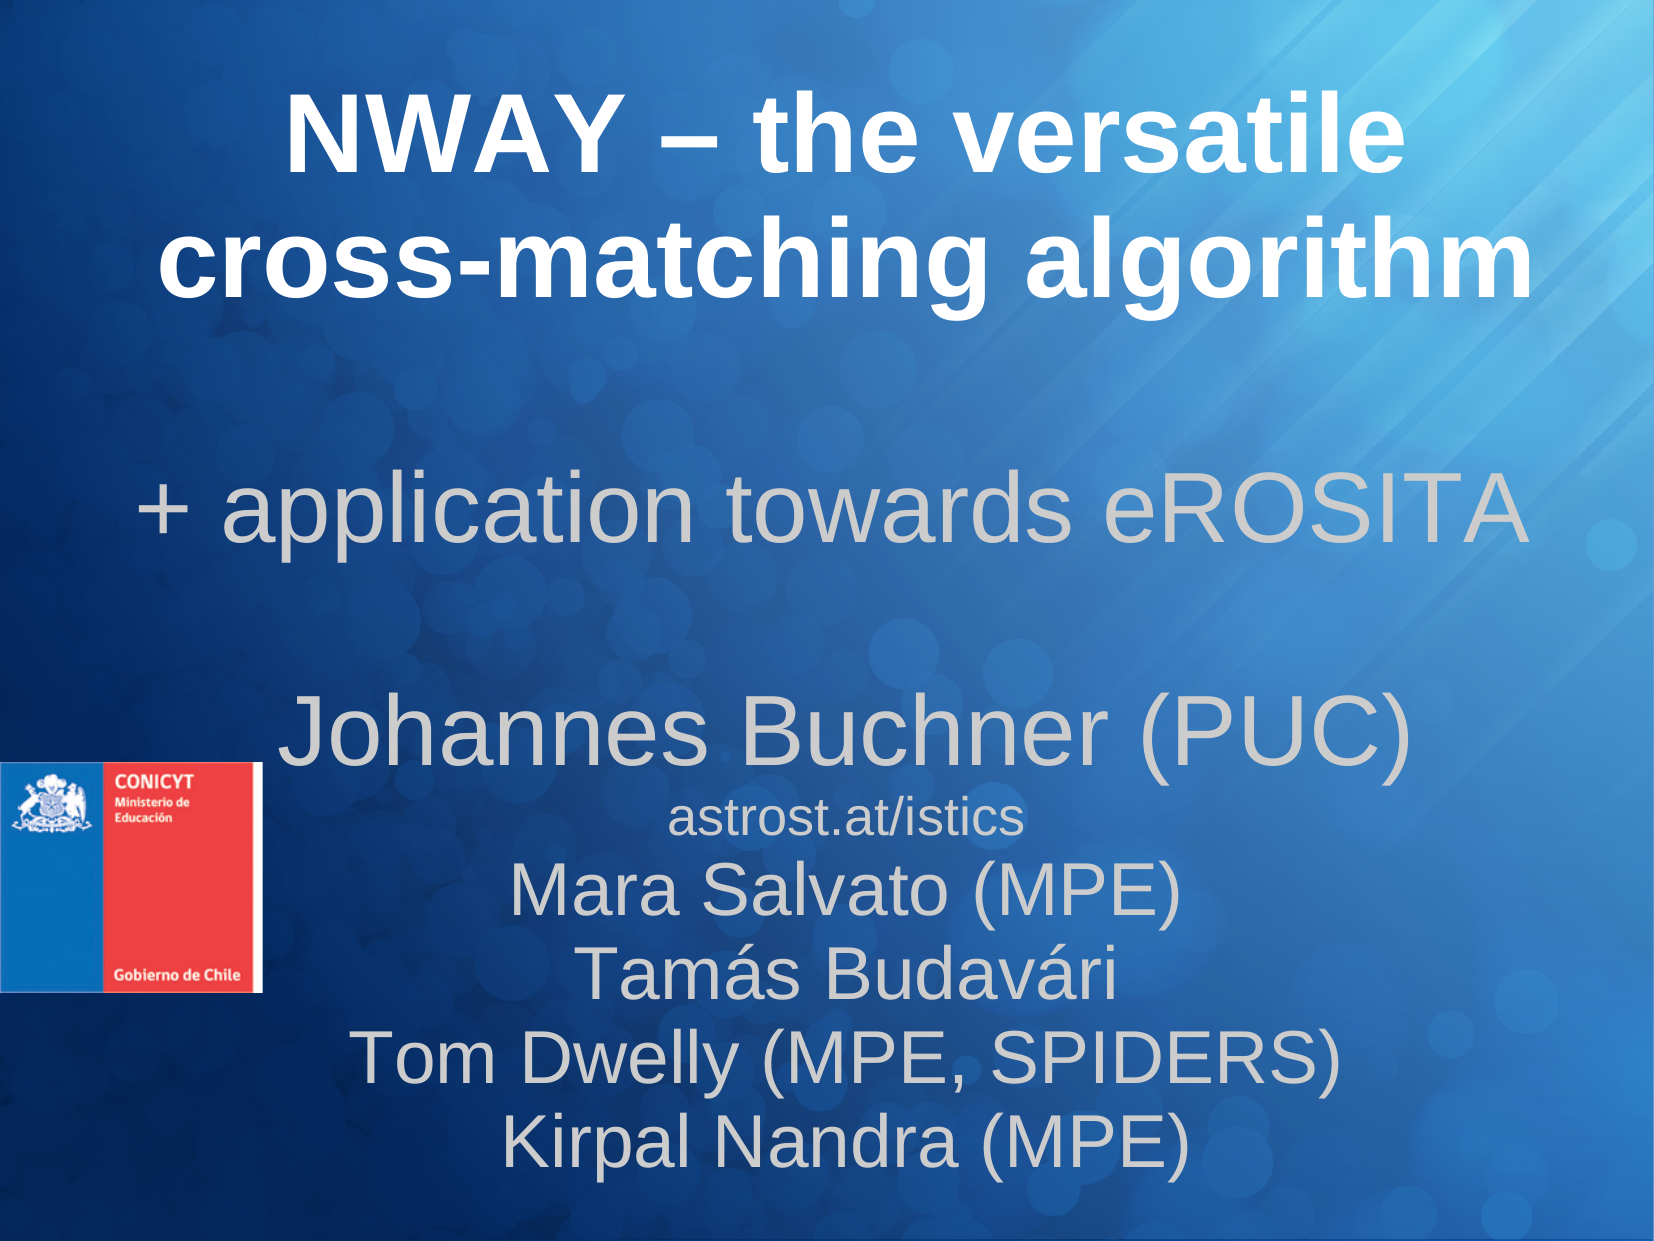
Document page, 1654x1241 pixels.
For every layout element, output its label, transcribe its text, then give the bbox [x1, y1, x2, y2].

subtitle + application towards eROSITA Johannes Buchner (PUC) astrost.at/istics Mara Salvato (MPE) Tamás Budavári Tom Dwelly (MPE, SPIDERS) Kirpal Nandra (MPE) [118, 358, 1576, 1241]
picture [0, 0, 1654, 1241]
title NWAY – the versatile cross-matching algorithm [118, 35, 1576, 358]
